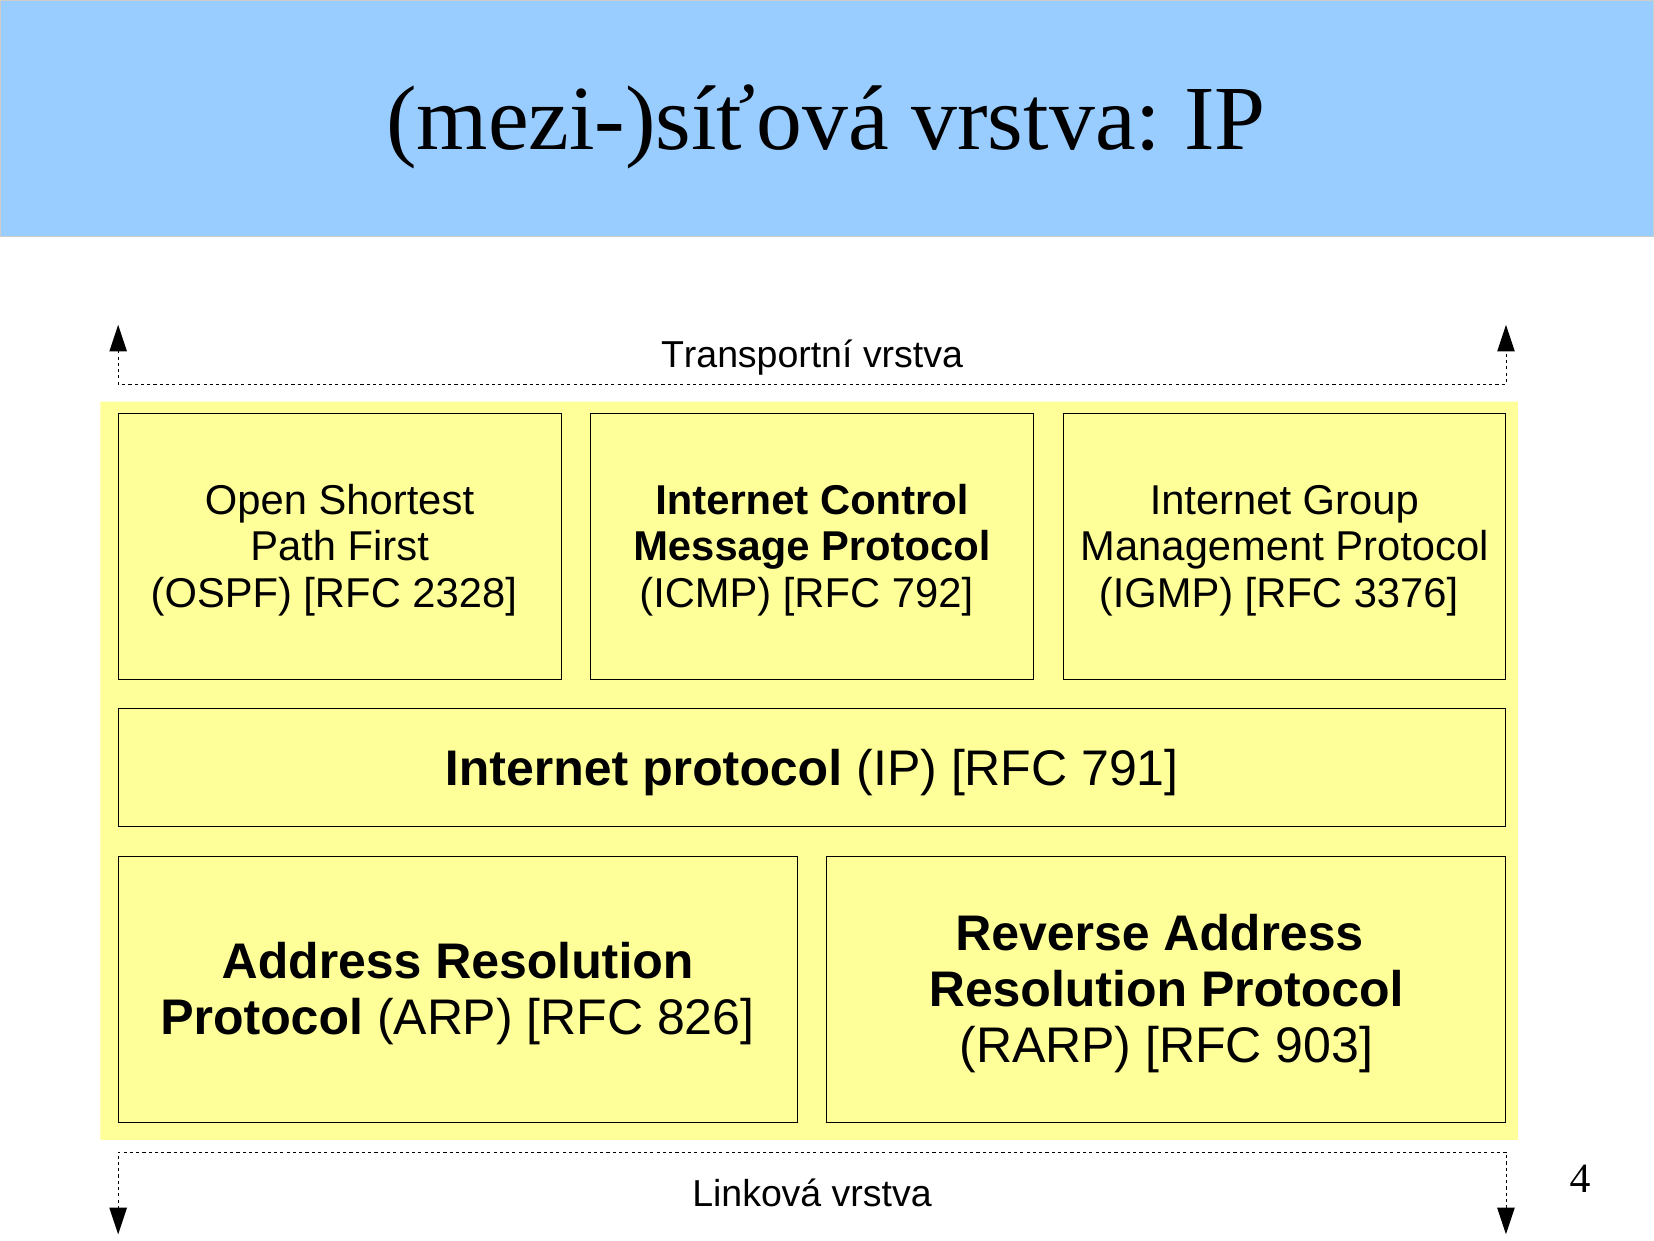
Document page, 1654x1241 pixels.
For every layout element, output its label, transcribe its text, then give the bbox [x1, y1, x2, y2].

title (mezi-)síťová vrstva: IP [0, 0, 1654, 237]
text_box Open Shortest Path First (OSPF) [RFC 2328] [118, 413, 562, 680]
text_box Internet protocol (IP) [RFC 791] [118, 708, 1506, 827]
text_box Reverse Address Resolution Protocol (RARP) [RFC 903] [826, 856, 1506, 1123]
text_box Address Resolution Protocol (ARP) [RFC 826] [118, 856, 798, 1123]
text_box Internet Group Management Protocol (IGMP) [RFC 3376] [1063, 413, 1506, 680]
text_box Internet Control Message Protocol (ICMP) [RFC 792] [590, 413, 1034, 680]
text_box [100, 401, 1518, 1140]
